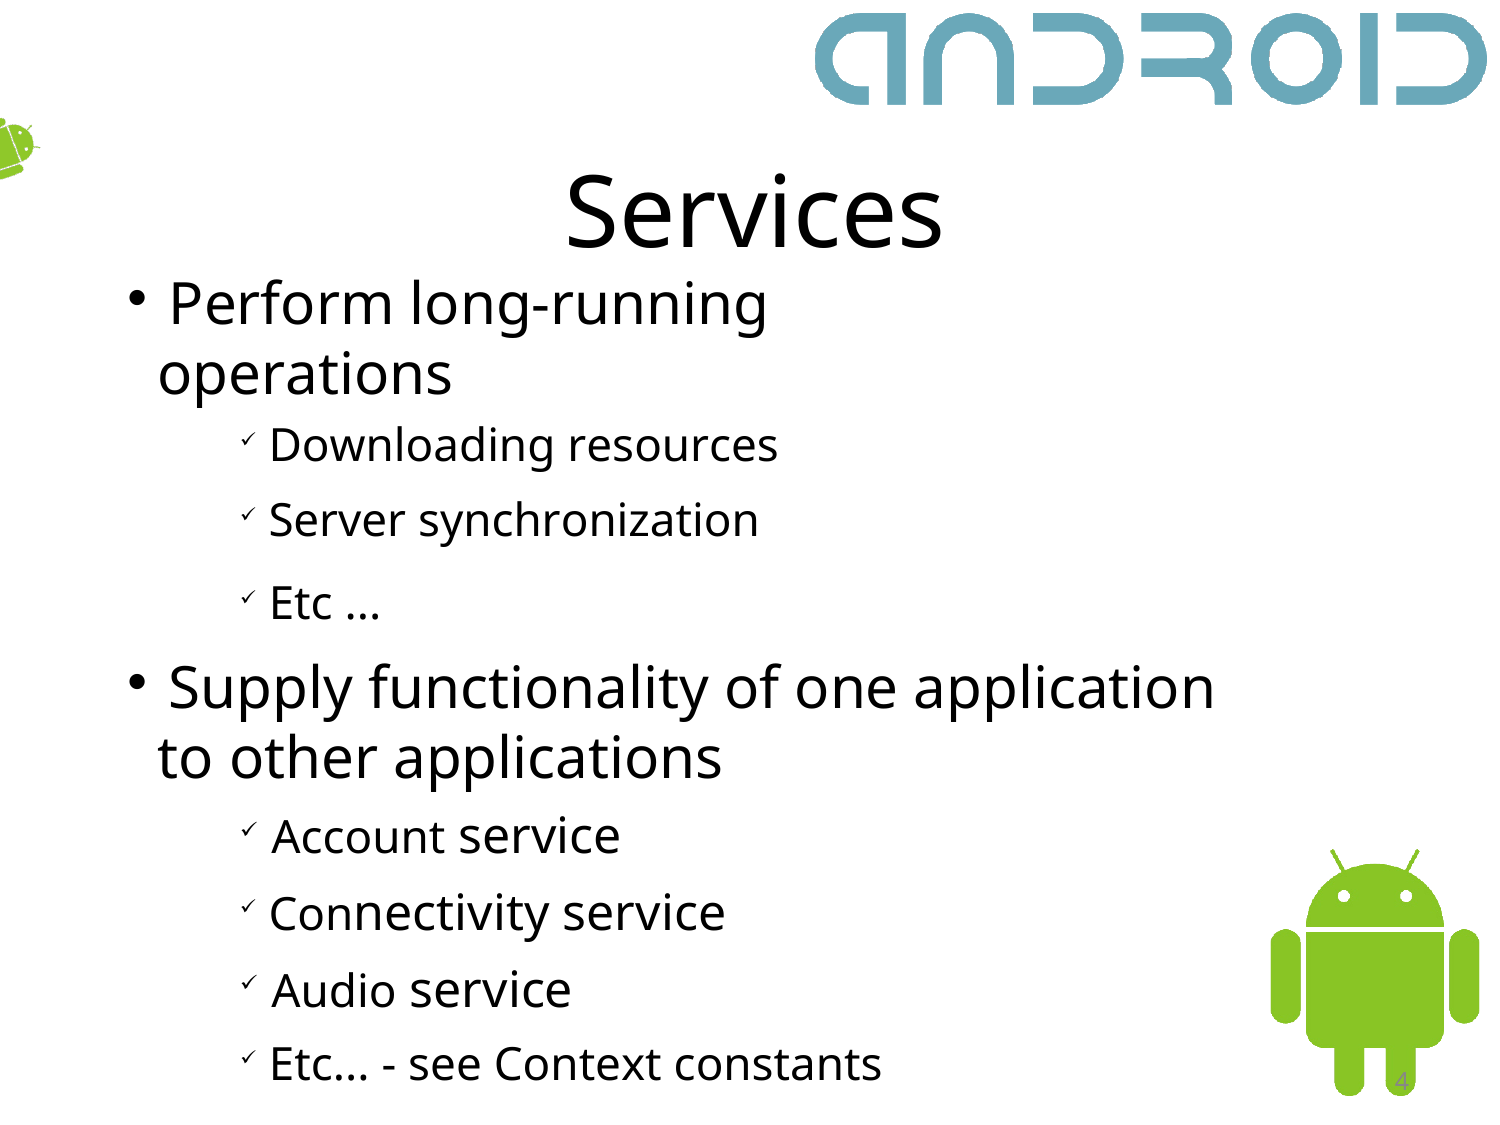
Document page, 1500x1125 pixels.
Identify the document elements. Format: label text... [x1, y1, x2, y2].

title Services [37, 112, 1473, 303]
text_box Connectivity service [224, 873, 783, 949]
text_box Audio service [225, 950, 611, 1026]
text_box Account service [225, 796, 667, 872]
text_box Etc ... [225, 566, 414, 637]
picture [808, 9, 1489, 106]
picture [0, 103, 53, 198]
text_box <number> [1378, 1058, 1426, 1104]
text_box Perform long-running operations [112, 258, 1201, 413]
text_box Downloading resources [224, 408, 820, 479]
text_box Server synchronization [224, 483, 810, 554]
text_box Etc... - see Context constants [225, 1027, 957, 1097]
text_box Supply functionality of one application to other applications [112, 642, 1323, 798]
picture [1253, 837, 1500, 1125]
